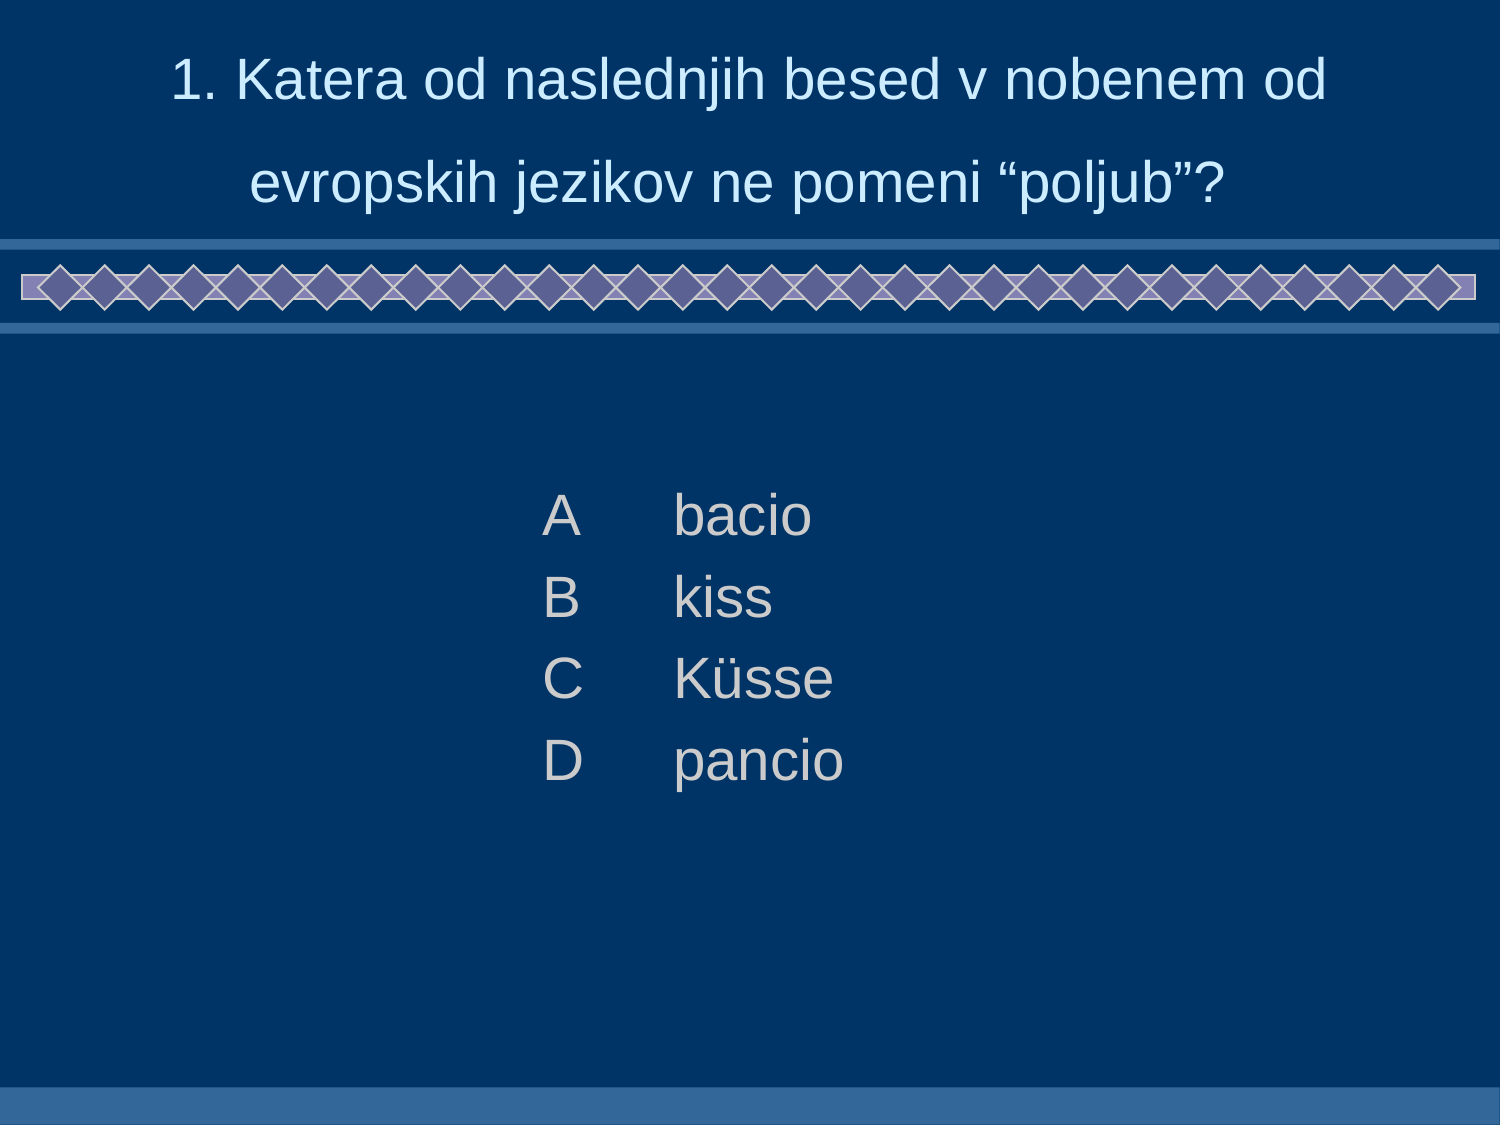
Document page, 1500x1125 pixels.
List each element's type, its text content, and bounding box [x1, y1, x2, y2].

list A bacio B kiss C Küsse D pancio [112, 387, 1388, 975]
title 1. Katera od naslednjih besed v nobenem od evropskih jezikov ne pomeni “poljub”? [112, 37, 1388, 225]
